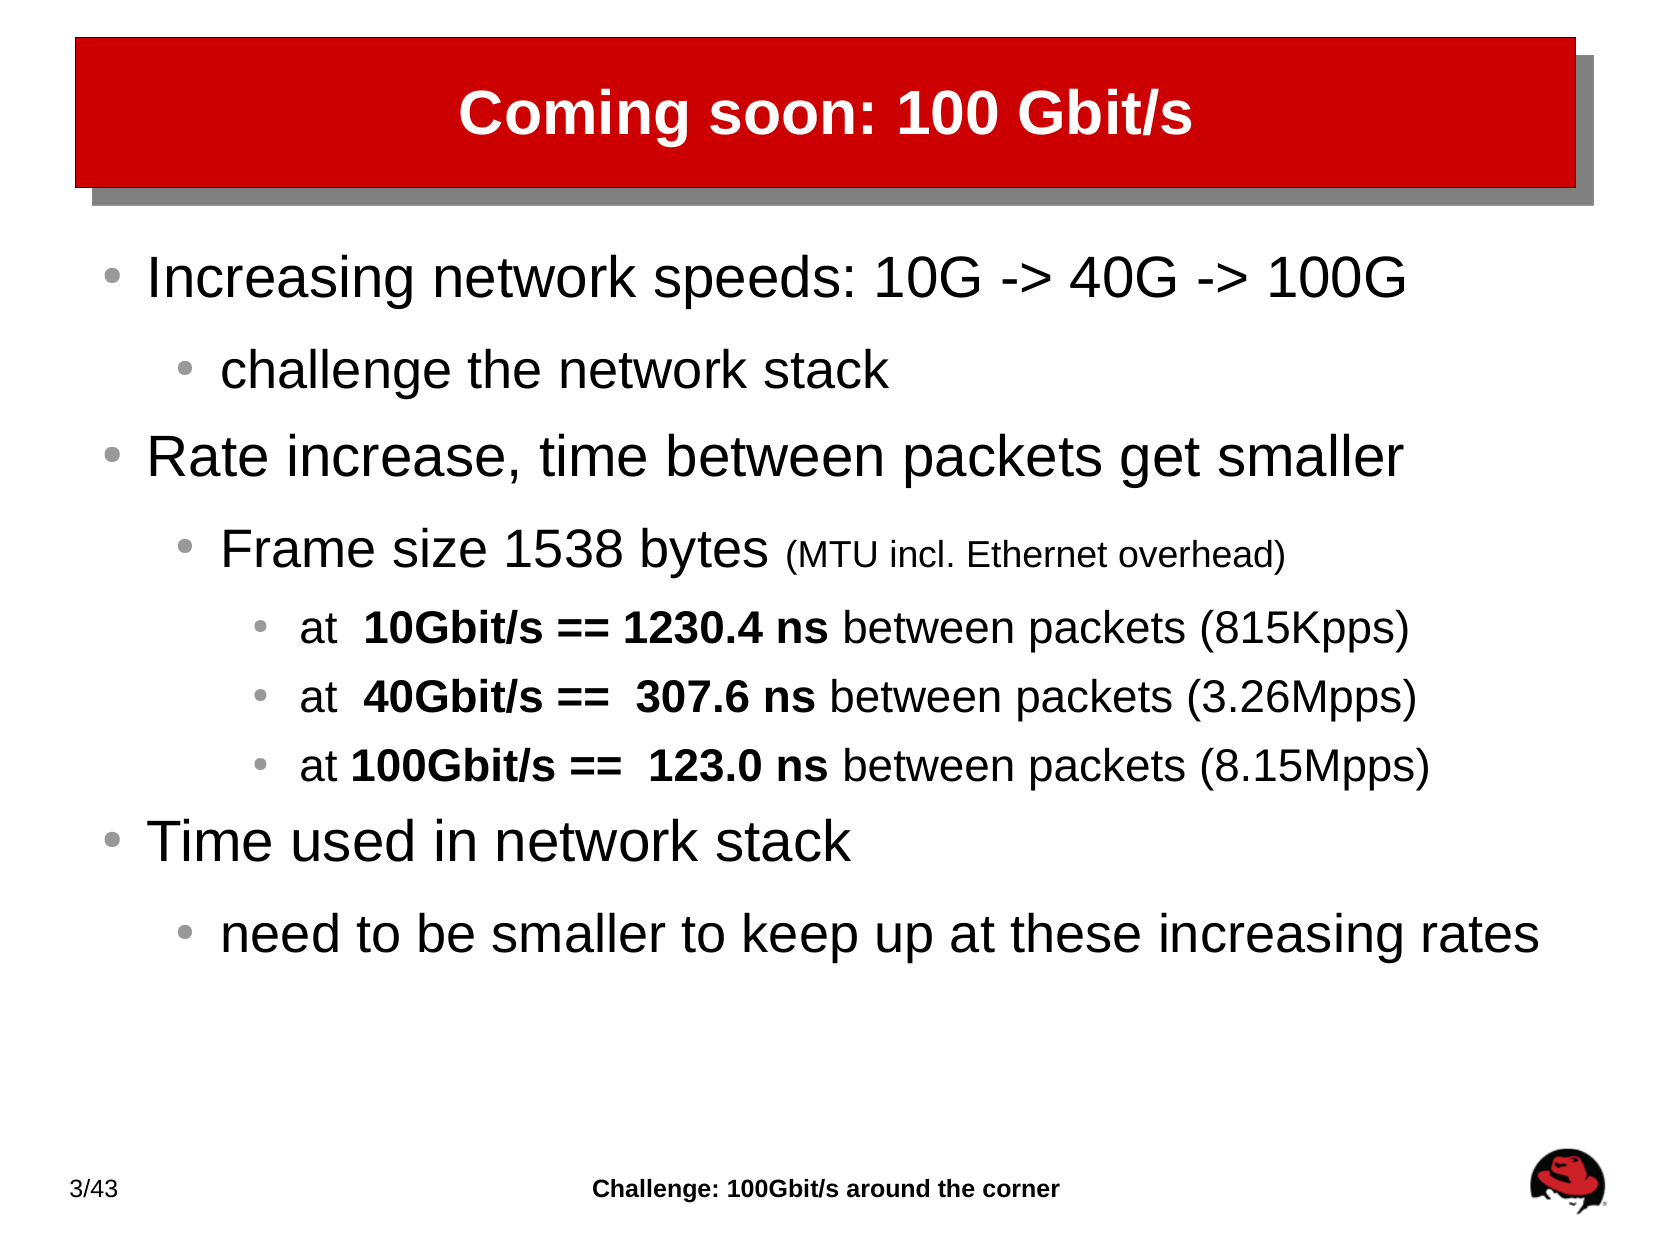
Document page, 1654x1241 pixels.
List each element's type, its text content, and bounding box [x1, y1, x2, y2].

list Increasing network speeds: 10G -> 40G -> 100G challenge the network stack Rate increase, time between packets get smaller Frame size 1538 bytes (MTU incl. Ethernet overhead) at 10Gbit/s == 1230.4 ns between packets (815Kpps) at 40Gbit/s == 307.6 ns between packets (3.26Mpps) at 100Gbit/s == 123.0 ns between packets (8.15Mpps) Time used in network stack need to be smaller to keep up at these increasing rates [86, 244, 1576, 1039]
picture [1529, 1146, 1613, 1224]
text_box [82, 37, 1571, 203]
